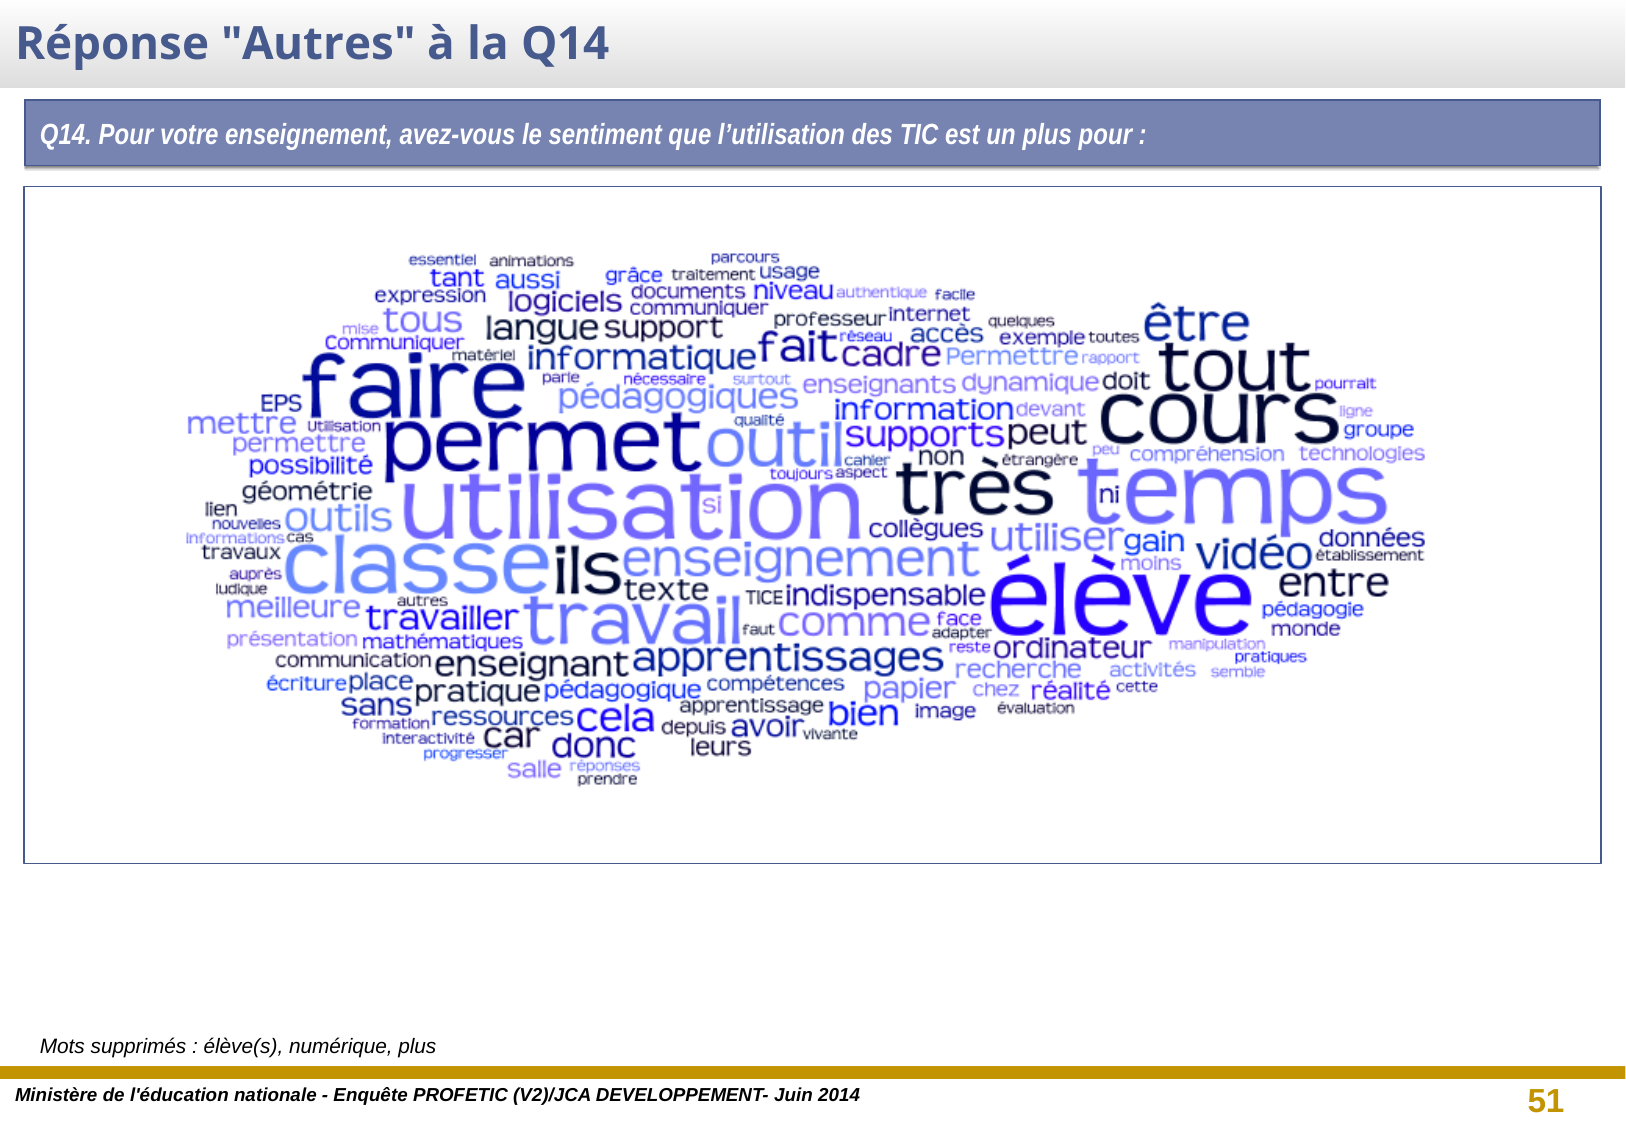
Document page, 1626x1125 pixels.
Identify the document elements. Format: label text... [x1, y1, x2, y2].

picture [24, 187, 1600, 863]
title Réponse "Autres" à la Q14 [0, 0, 1625, 88]
text_box 51 [1512, 1071, 1625, 1125]
list Q14. Pour votre enseignement, avez-vous le sentiment que l’utilisation des TIC est un plus pour : [24, 99, 1600, 166]
text_box Mots supprimés : élève(s), numérique, plus [24, 1025, 468, 1066]
text_box Ministère de l'éducation nationale - Enquête PROFETIC (V2)/JCA DEVELOPPEMENT- Juin 2014 [0, 1074, 1501, 1125]
